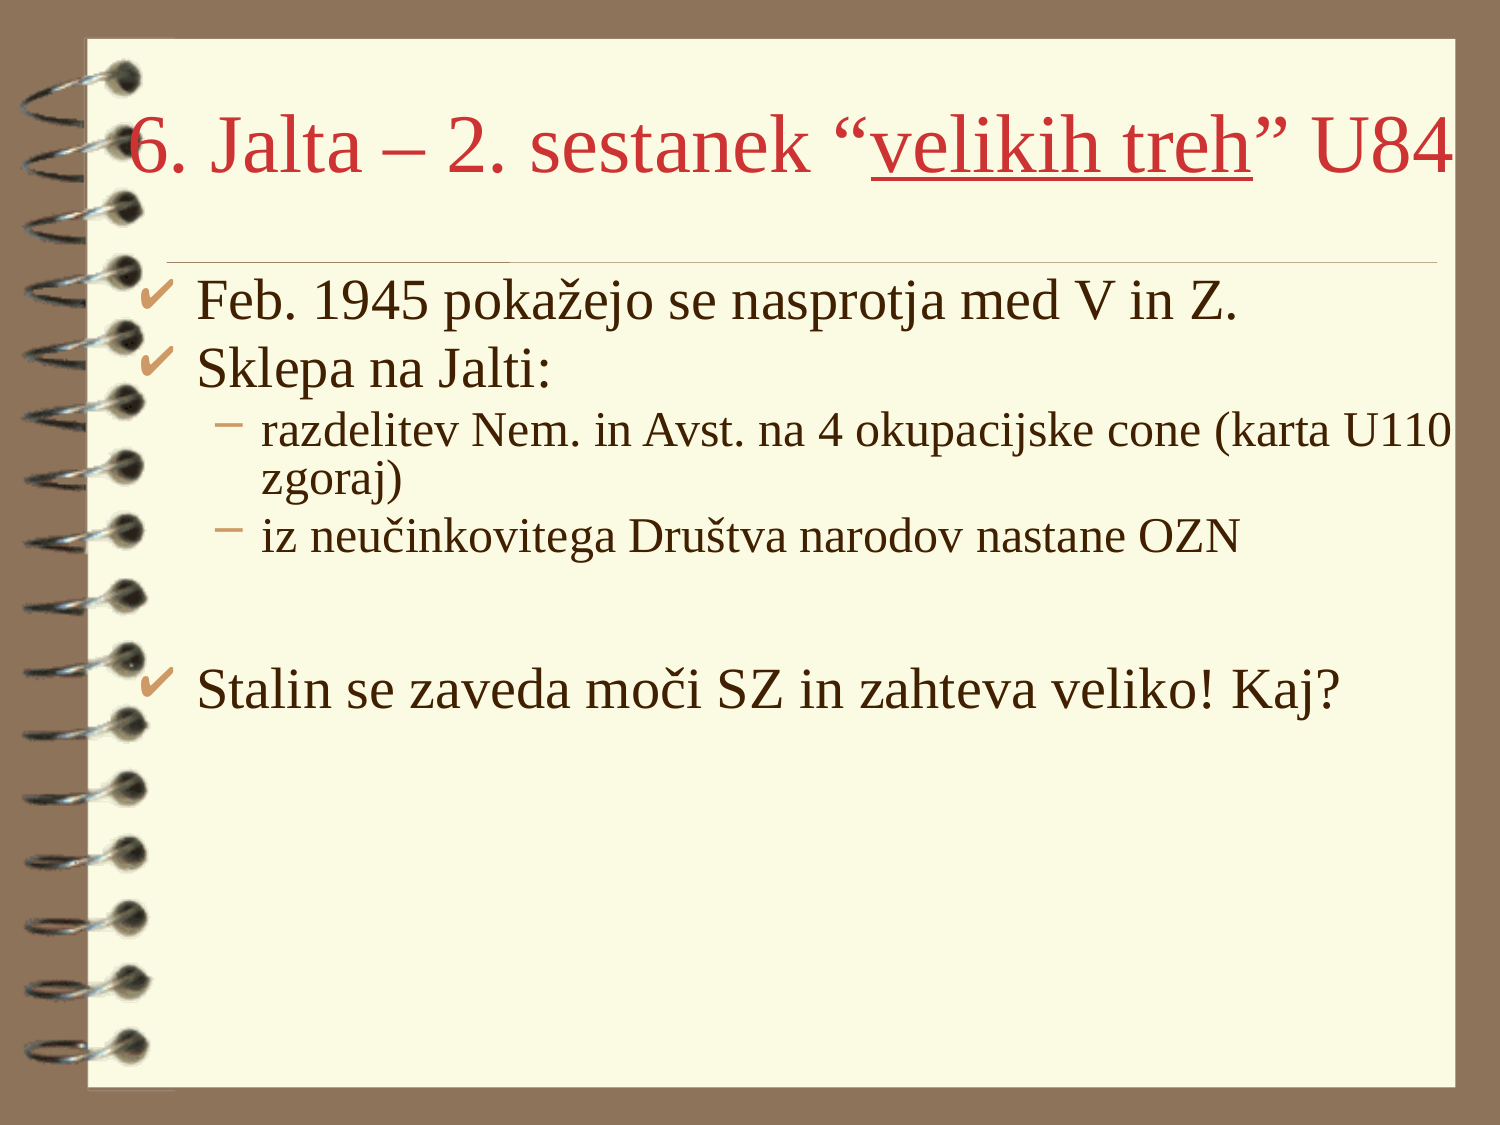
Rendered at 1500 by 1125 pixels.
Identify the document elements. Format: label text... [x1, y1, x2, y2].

title 6. Jalta – 2. sestanek “velikih treh” U84 [112, 78, 1500, 200]
picture [0, 0, 175, 1125]
list Feb. 1945 pokažejo se nasprotja med V in Z. Sklepa na Jalti: razdelitev Nem. in Avst. na 4 okupacijske cone (karta U110 zgoraj) iz neučinkovitega Društva narodov nastane OZN Stalin se zaveda moči SZ in zahteva veliko! Kaj? [125, 267, 1500, 737]
